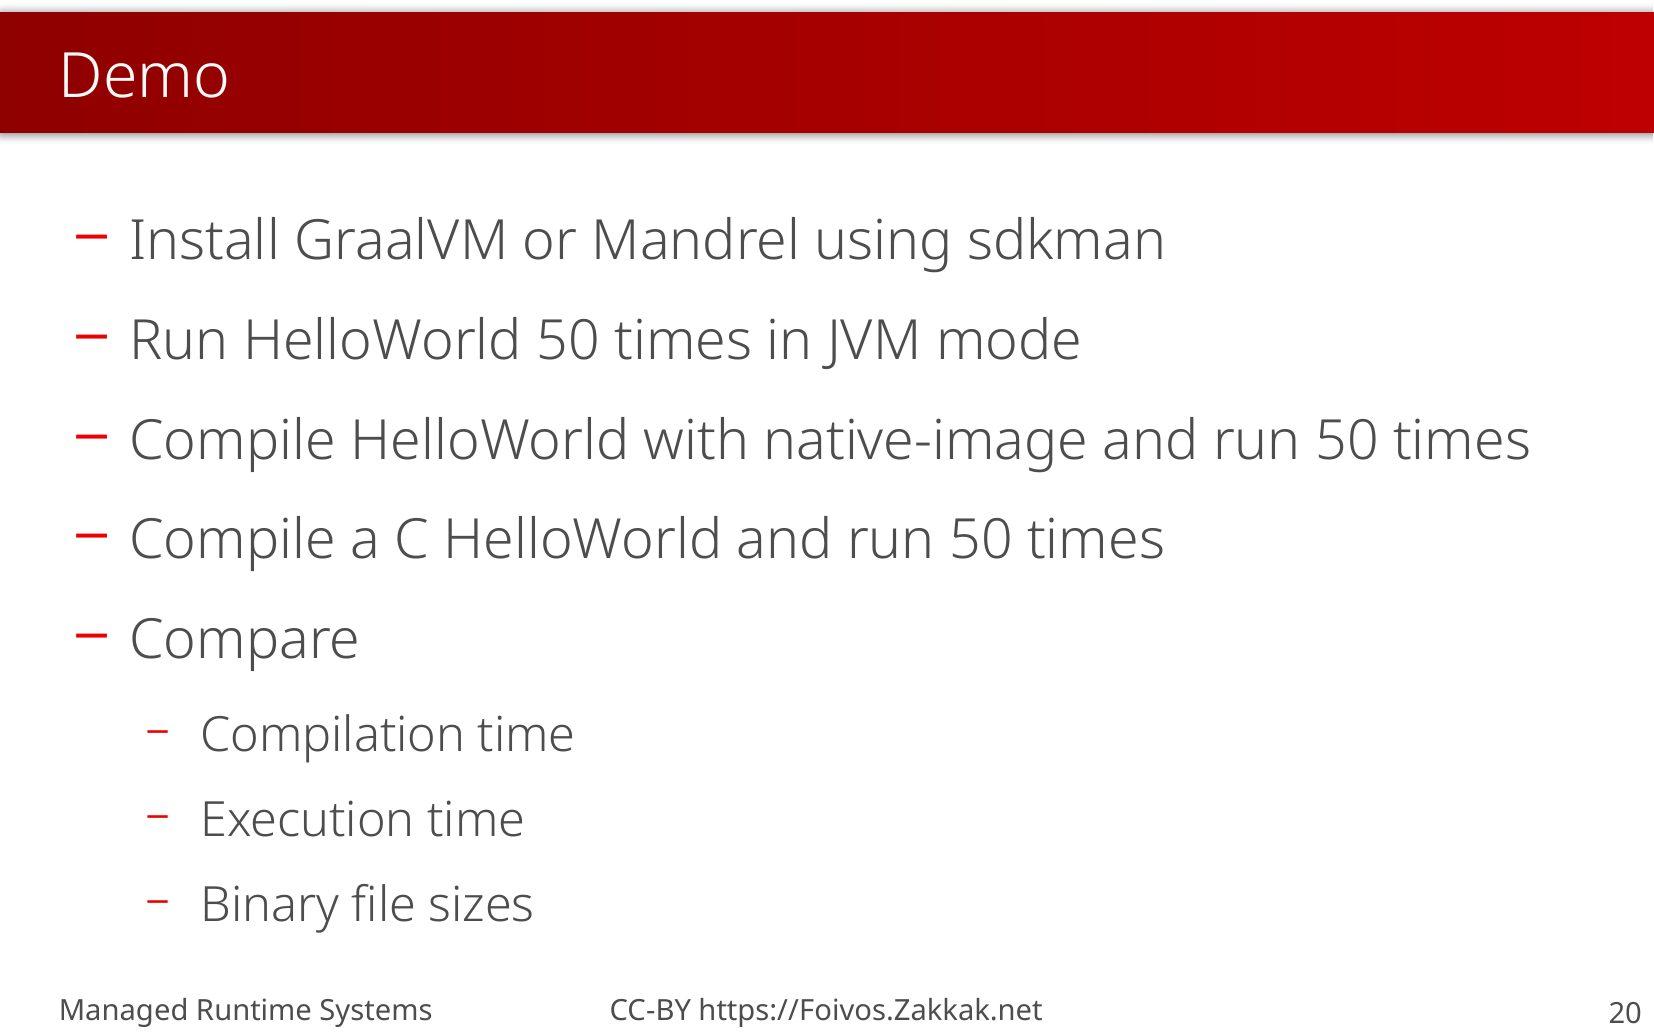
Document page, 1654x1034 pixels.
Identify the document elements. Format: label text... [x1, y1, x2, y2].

list Install GraalVM or Mandrel using sdkman Run HelloWorld 50 times in JVM mode Compile HelloWorld with native-image and run 50 times Compile a C HelloWorld and run 50 times Compare Compilation time Execution time Binary file sizes [58, 177, 1594, 960]
title Demo [58, 7, 1329, 139]
